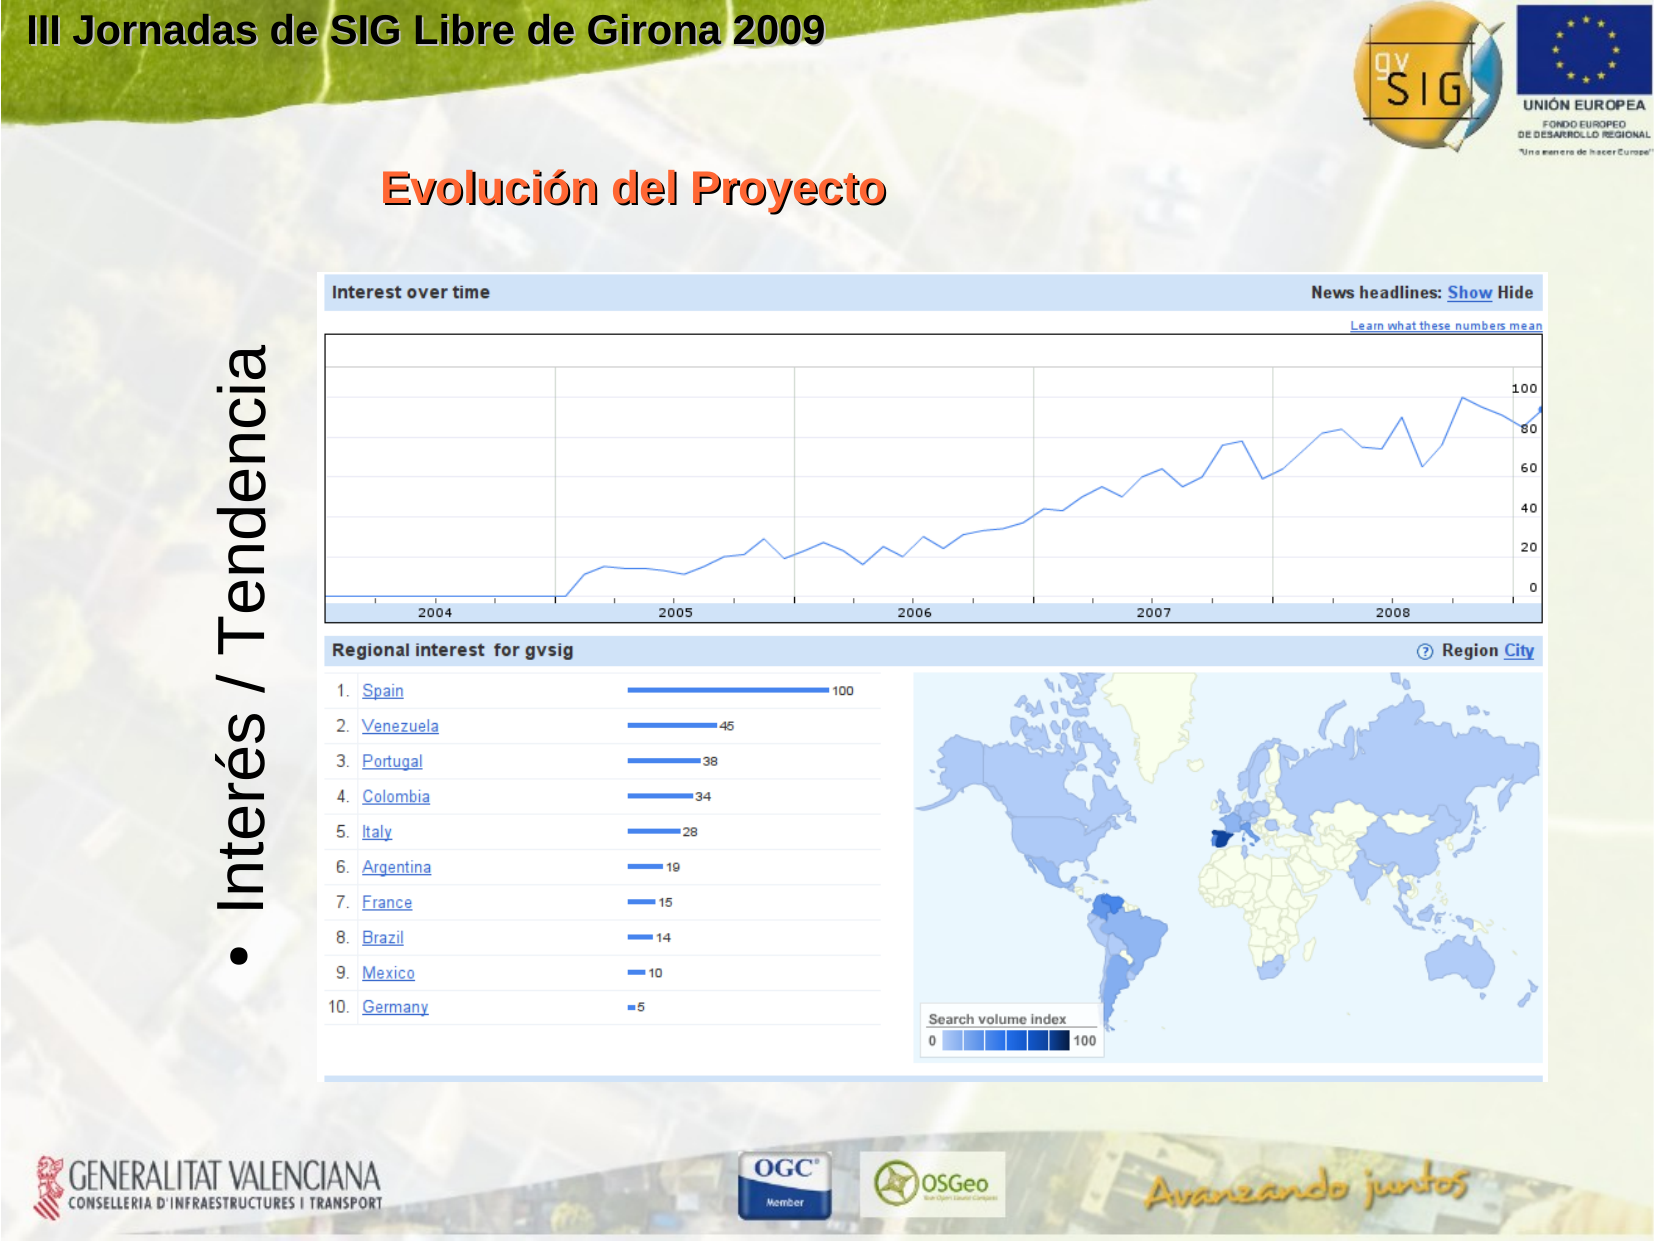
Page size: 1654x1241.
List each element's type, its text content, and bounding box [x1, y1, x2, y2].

list Interés / Tendencia [203, 291, 287, 987]
picture [1, 272, 1654, 1241]
picture [1, 0, 1654, 95]
title [0, 95, 1654, 508]
